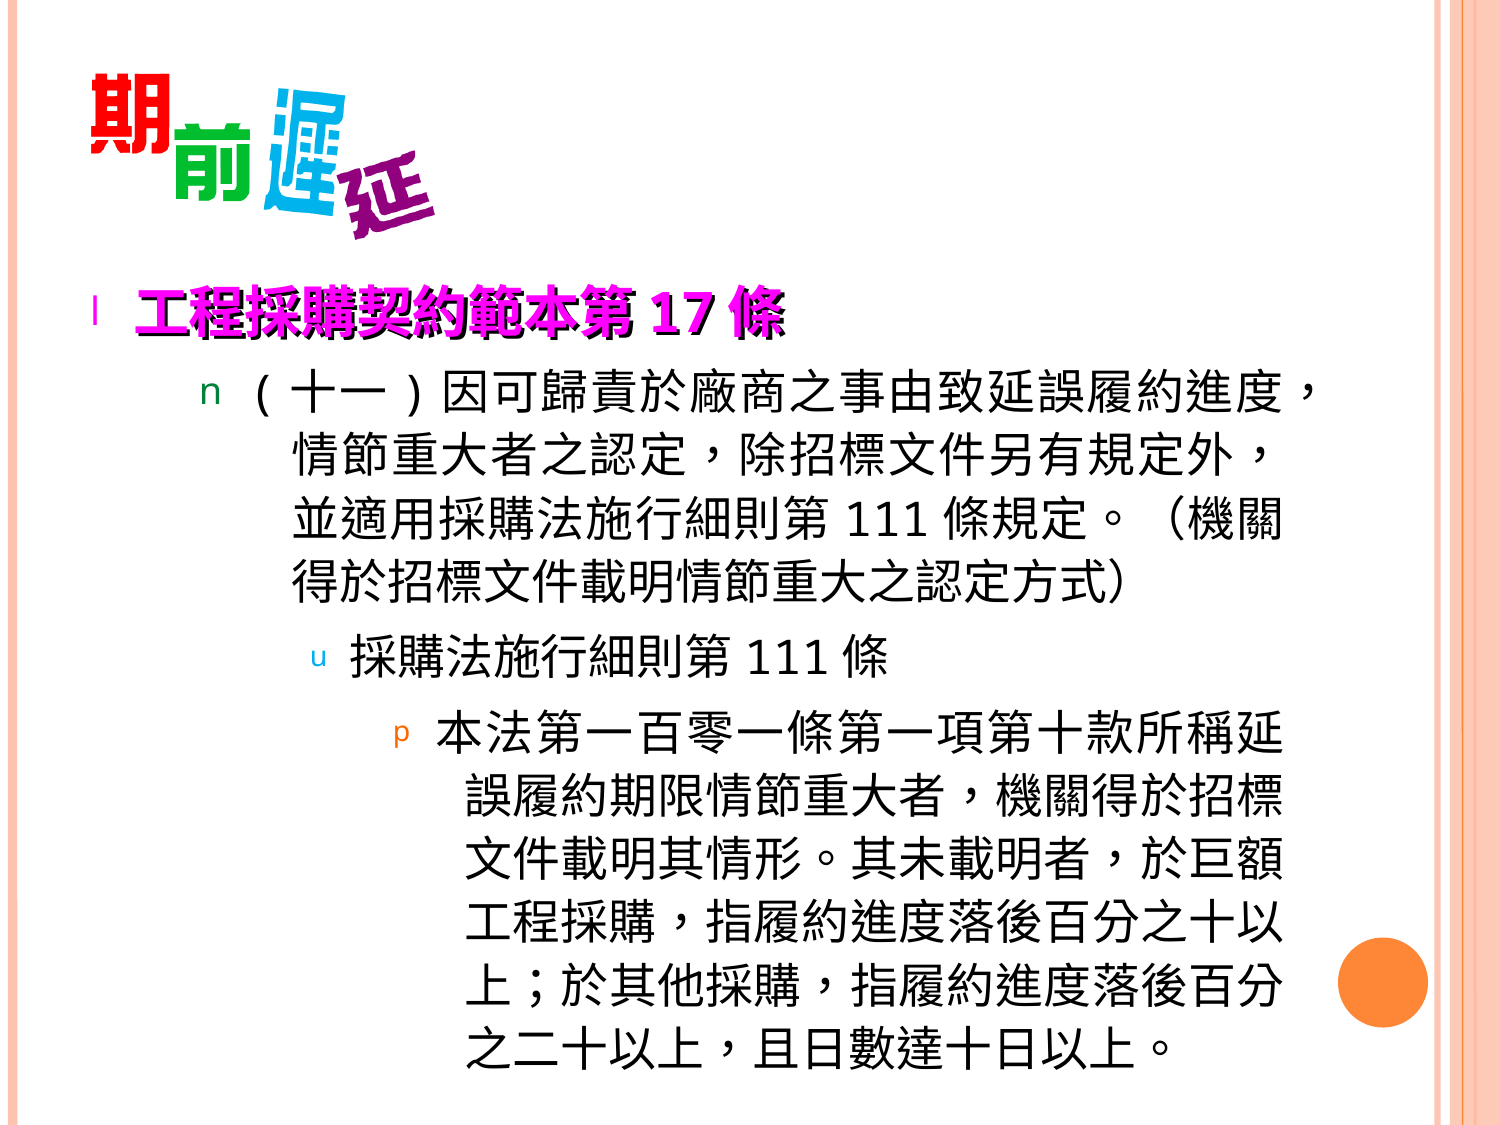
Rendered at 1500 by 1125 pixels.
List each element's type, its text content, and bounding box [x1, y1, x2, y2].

list 工程採購契約範本第17條 (十一)因可歸責於廠商之事由致延誤履約進度，情節重大者之認定，除招標文件另有規定外，並適用採購法施行細則第111條規定。（機關得於招標文件載明情節重大之認定方式） 採購法施行細則第111條 本法第一百零一條第一項第十款所稱延誤履約期限情節重大者，機關得於招標文件載明其情形。其未載明者，於巨額工程採購，指履約進度落後百分之十以上；於其他採購，指履約進度落後百分之二十以上，且日數達十日以上。 [75, 262, 1300, 1125]
picture [76, 66, 441, 246]
